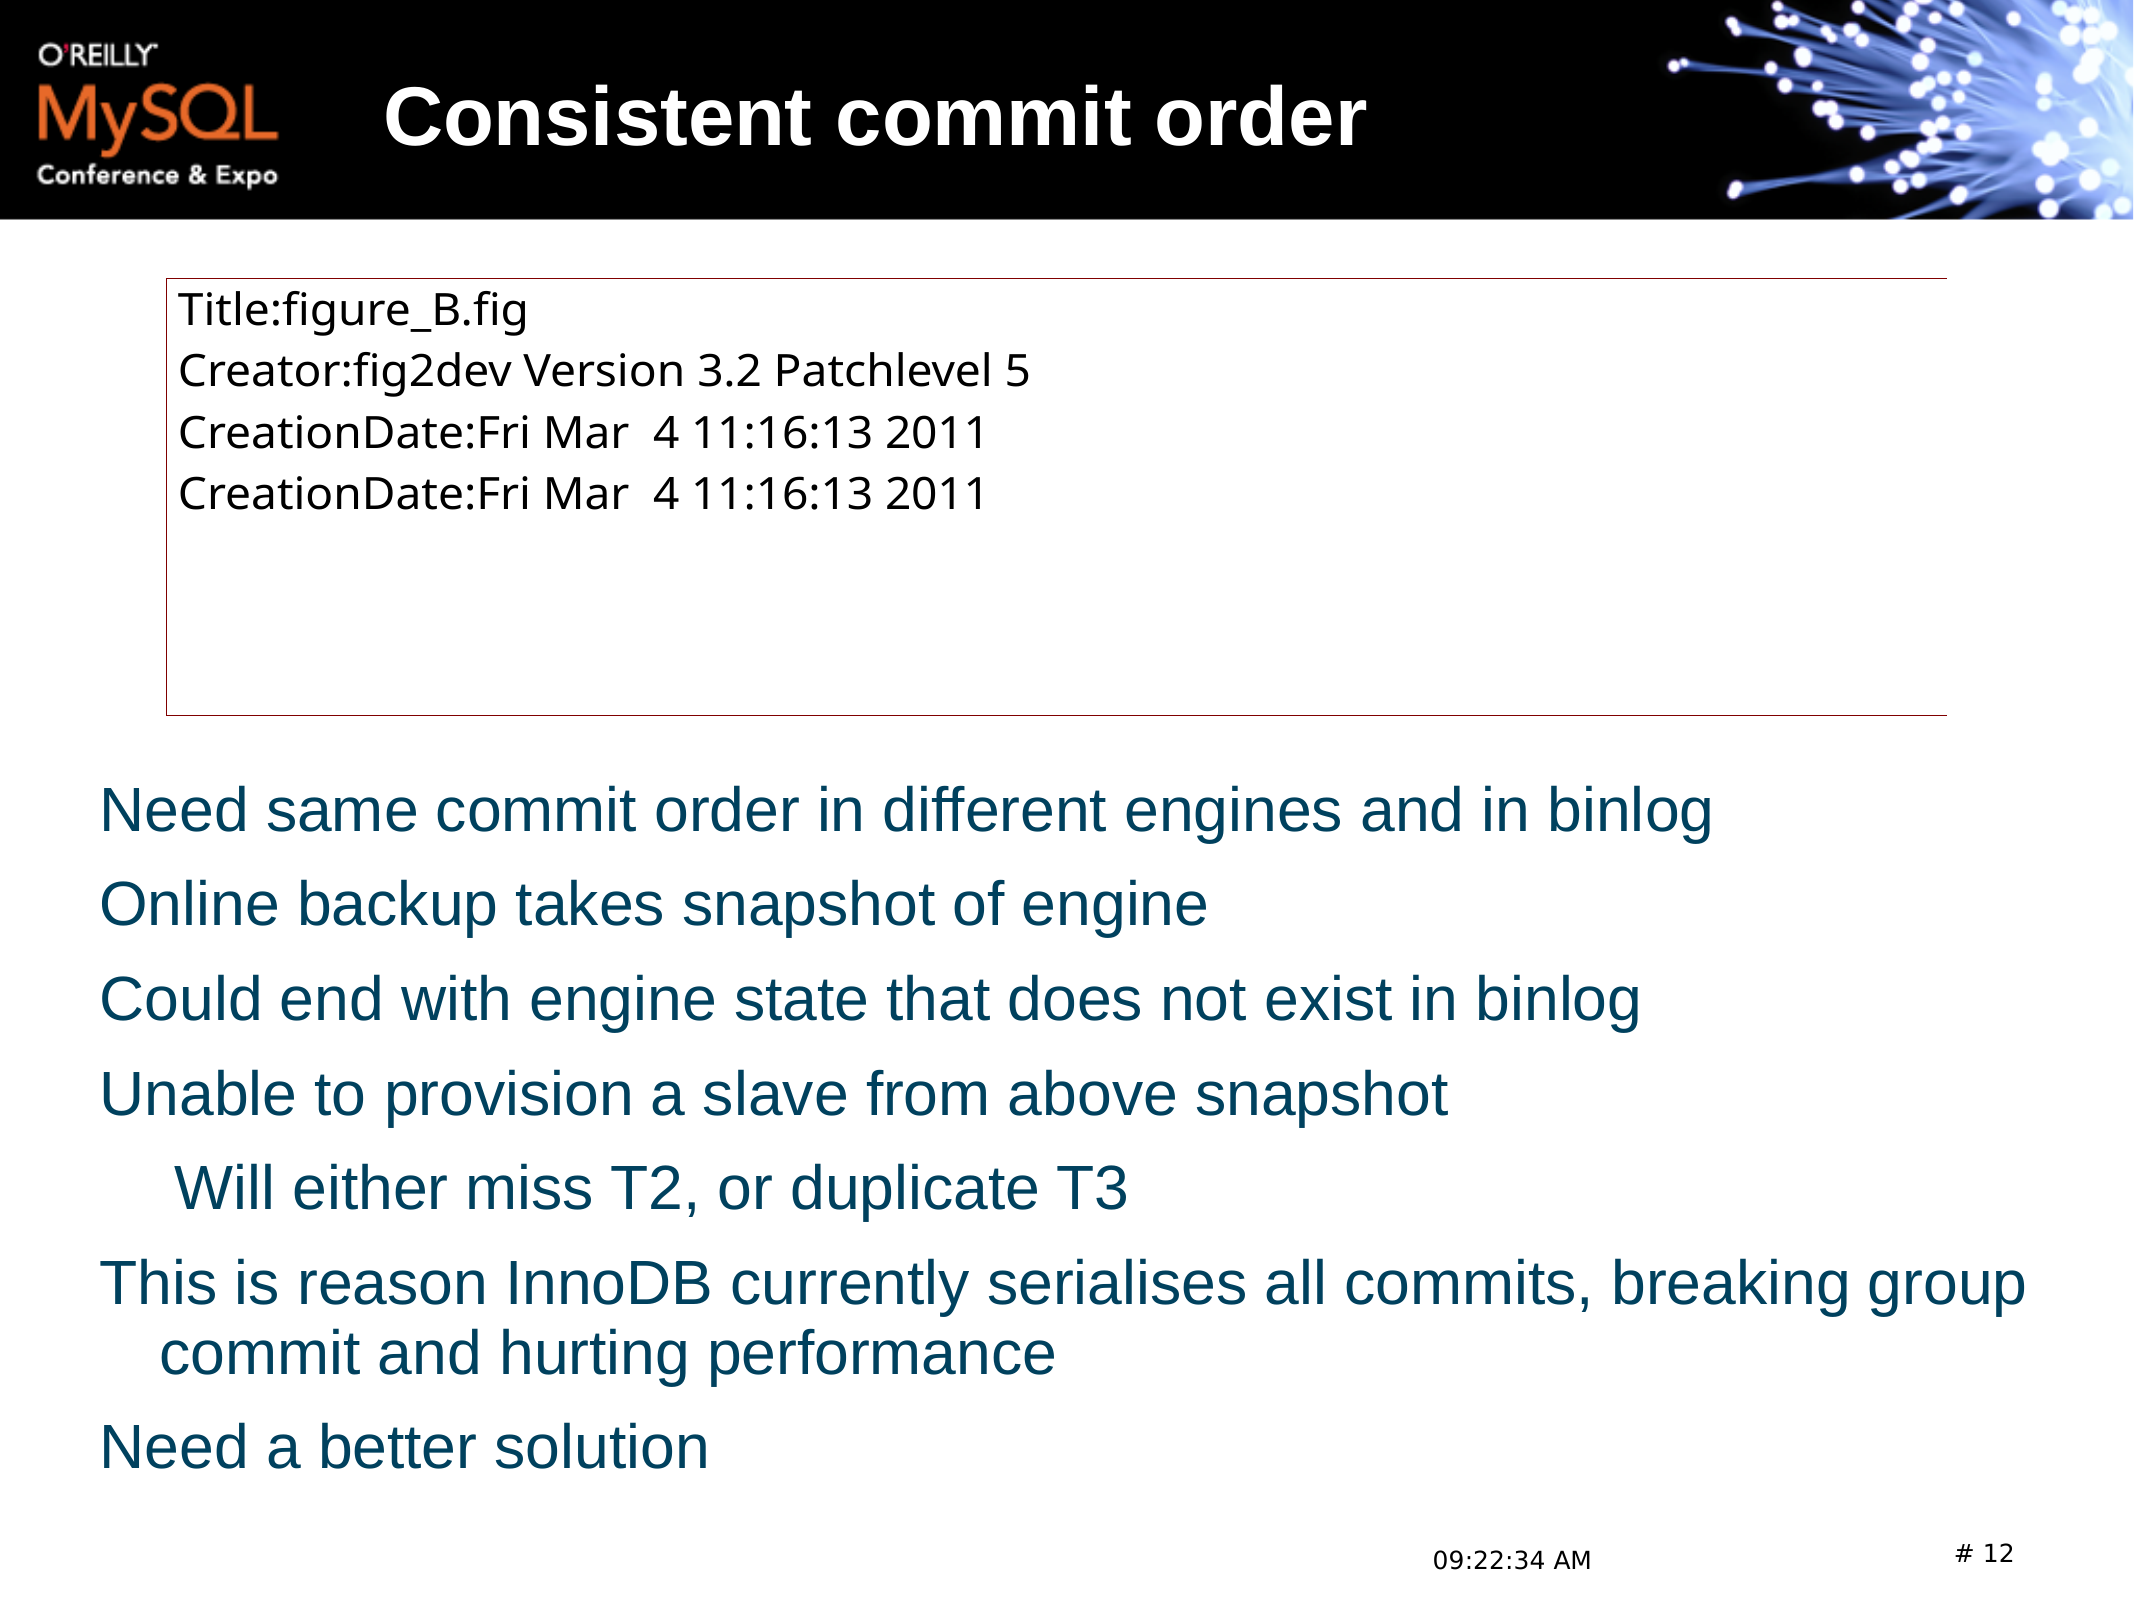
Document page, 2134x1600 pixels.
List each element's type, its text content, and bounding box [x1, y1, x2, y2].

list Need same commit order in different engines and in binlog Online backup takes snapshot of engine Could end with engine state that does not exist in binlog Unable to provision a slave from above snapshot Will either miss T2, or duplicate T3 This is reason InnoDB currently serialises all commits, breaking group commit and hurting performance Need a better solution [16, 766, 2119, 1516]
title Consistent commit order [374, 38, 2103, 195]
picture [0, 0, 2134, 1600]
